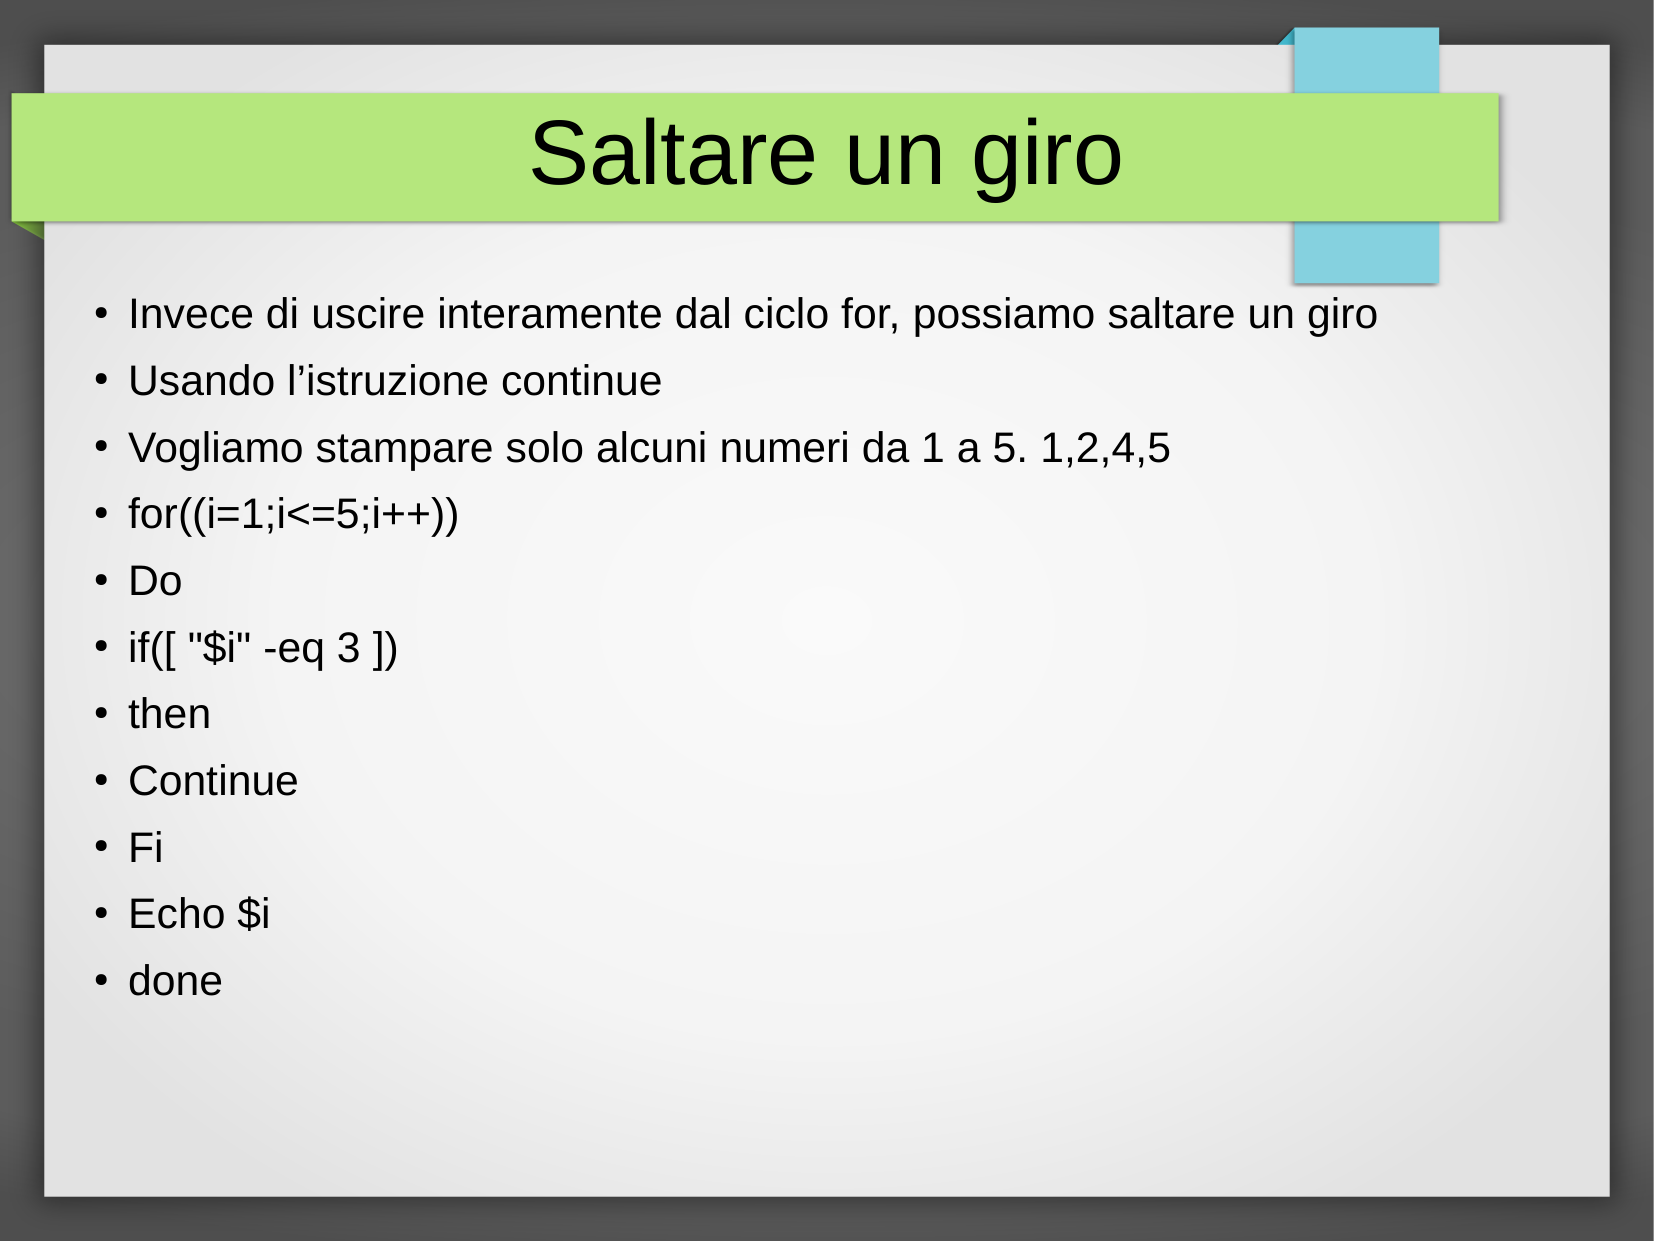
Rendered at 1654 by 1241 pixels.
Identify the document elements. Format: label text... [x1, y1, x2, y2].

list Invece di uscire interamente dal ciclo for, possiamo saltare un giro Usando l’istruzione continue Vogliamo stampare solo alcuni numeri da 1 a 5. 1,2,4,5 for((i=1;i<=5;i++)) Do if([ "$i" -eq 3 ]) then Continue Fi Echo $i done [82, 290, 1571, 1010]
picture [0, 0, 1654, 1241]
title Saltare un giro [82, 49, 1571, 257]
